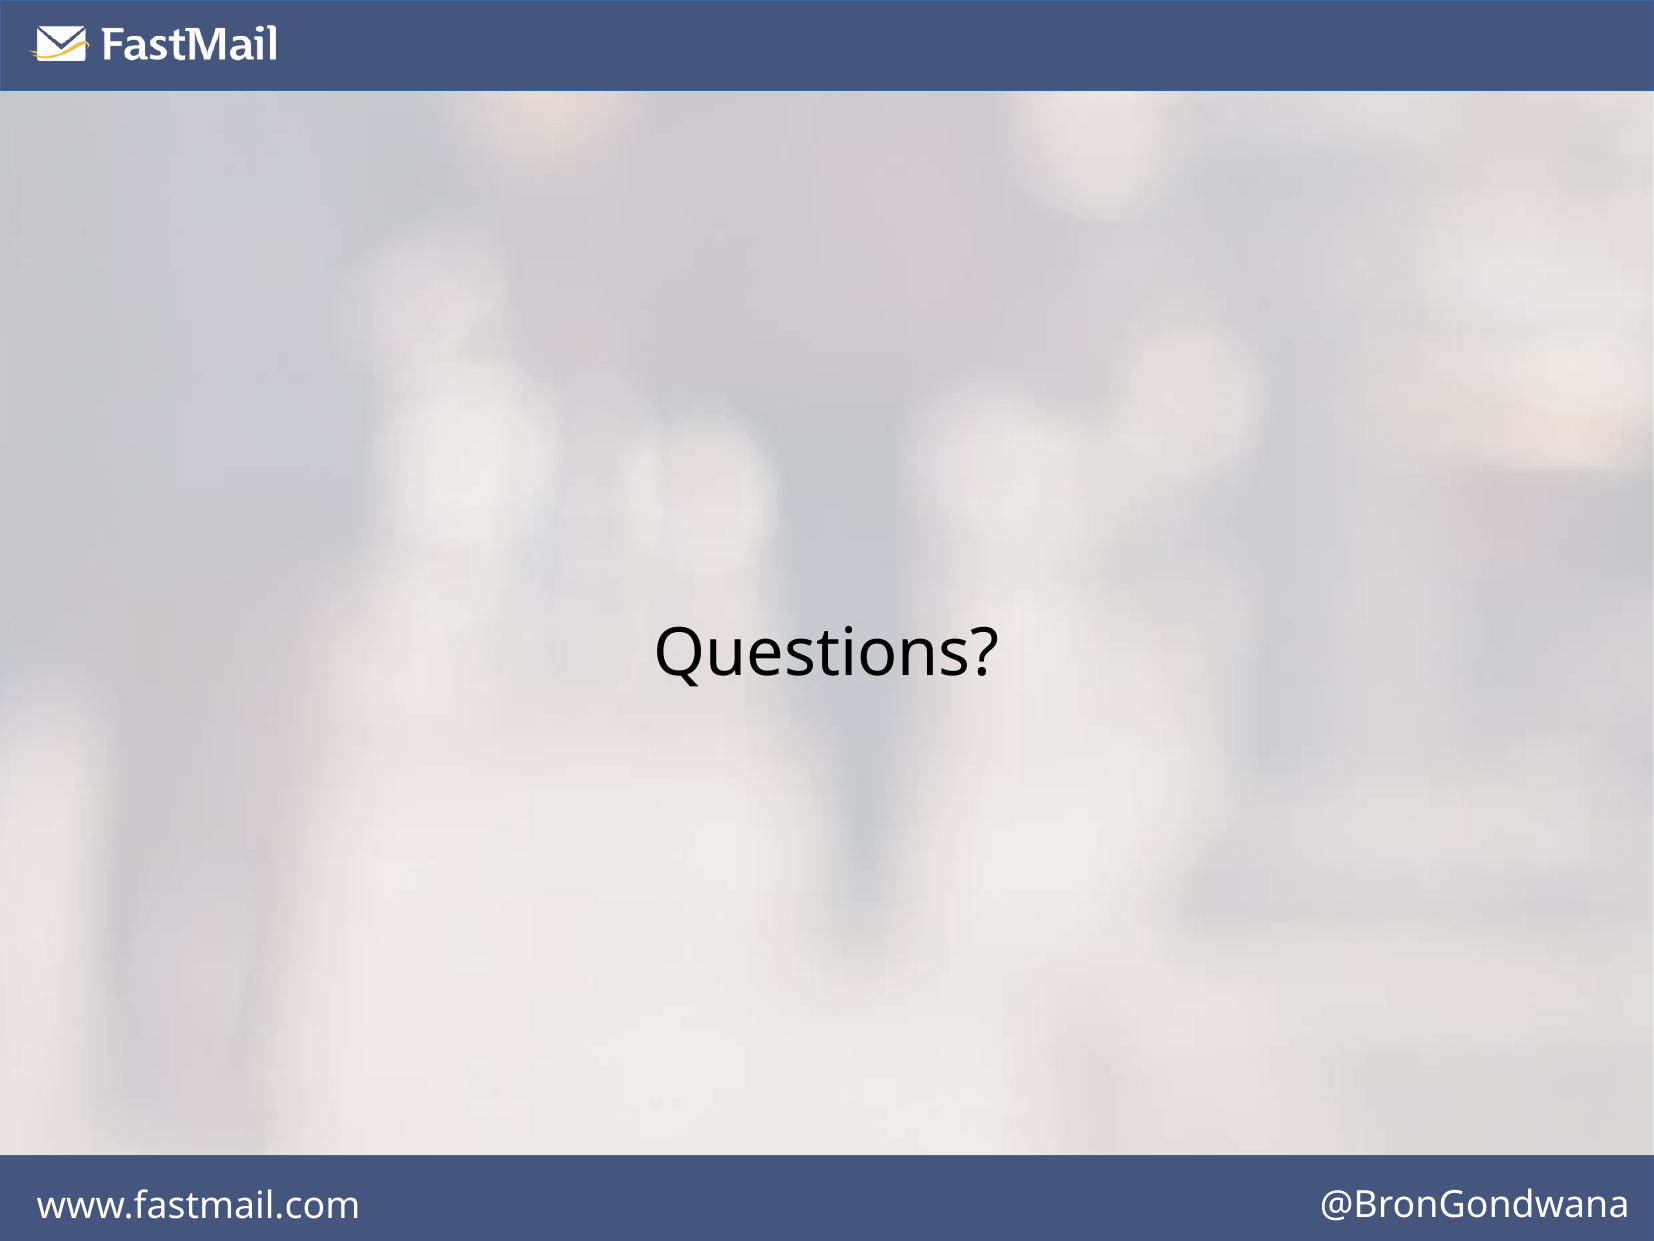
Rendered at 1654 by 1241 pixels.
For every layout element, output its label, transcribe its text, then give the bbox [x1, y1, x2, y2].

picture [0, 91, 1654, 1155]
subtitle Questions? [82, 290, 1571, 1010]
picture [26, 8, 302, 78]
